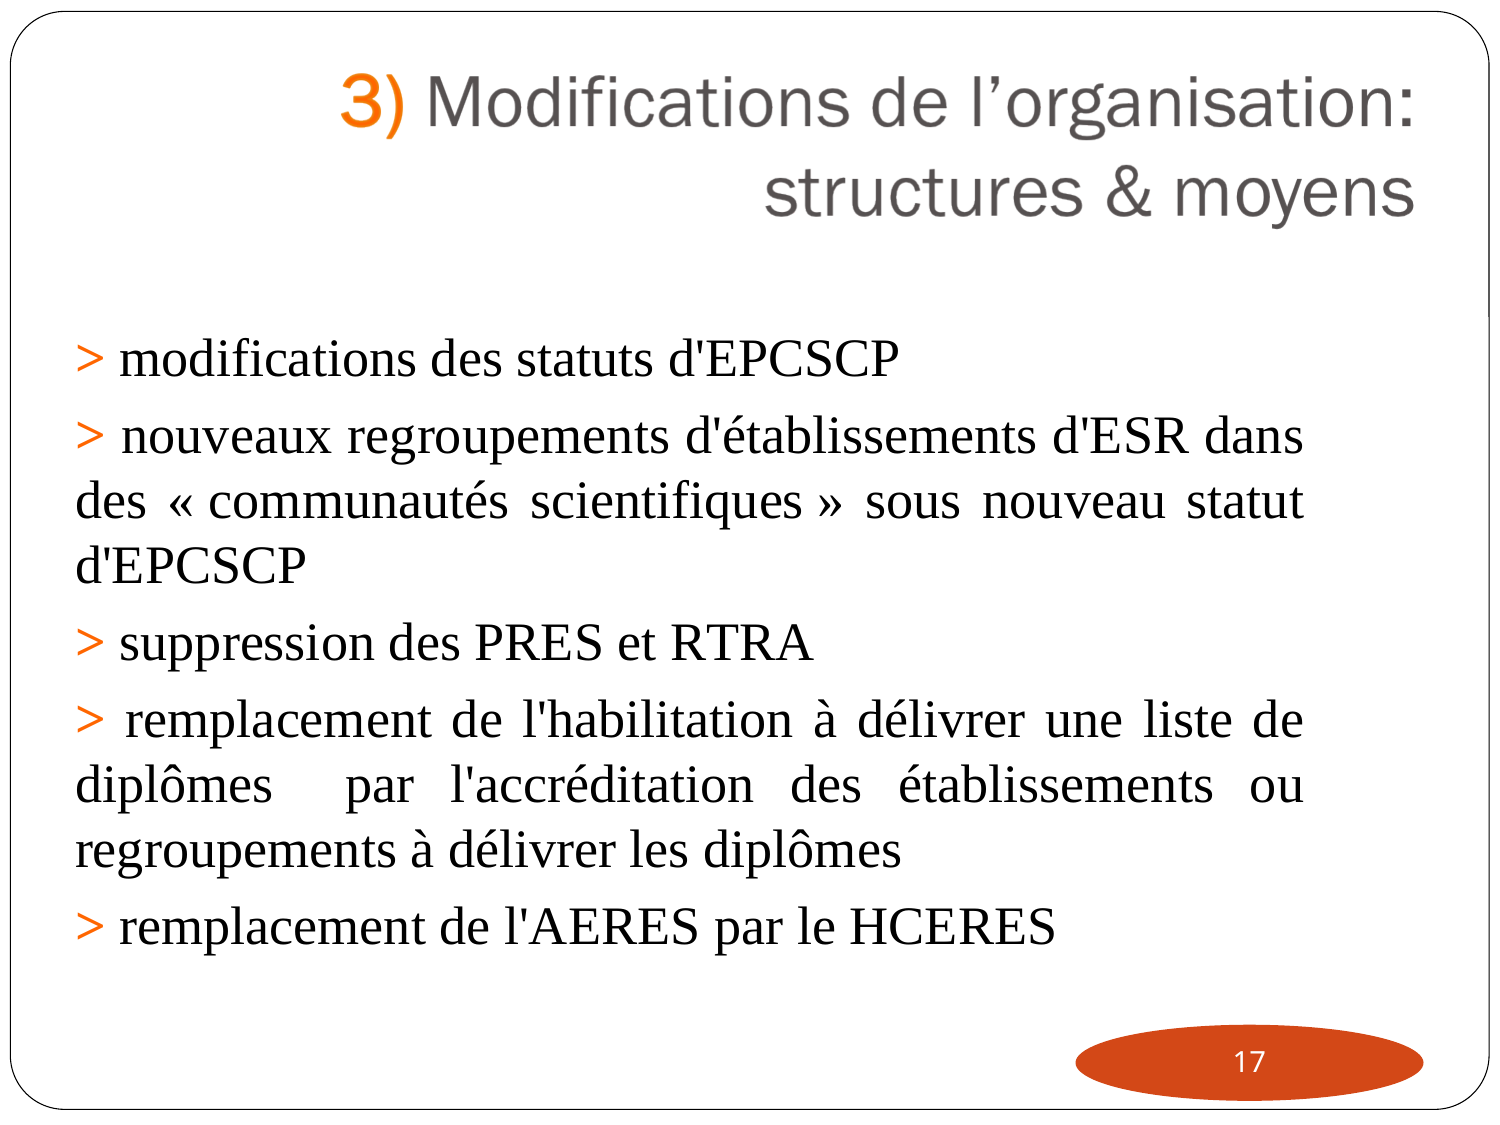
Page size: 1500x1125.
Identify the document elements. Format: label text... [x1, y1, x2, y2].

text_box <numéro> [1075, 1026, 1424, 1101]
picture [198, 49, 1431, 248]
text_box > modifications des statuts d'EPCSCP > nouveaux regroupements d'établissements d'ESR dans des « communautés scientifiques » sous nouveau statut d'EPCSCP > suppression des PRES et RTRA > remplacement de l'habilitation à délivrer une liste de diplômes par l'accréditation des établissements ou regroupements à délivrer les diplômes > remplacement de l'AERES par le HCERES [75, 225, 1306, 1053]
